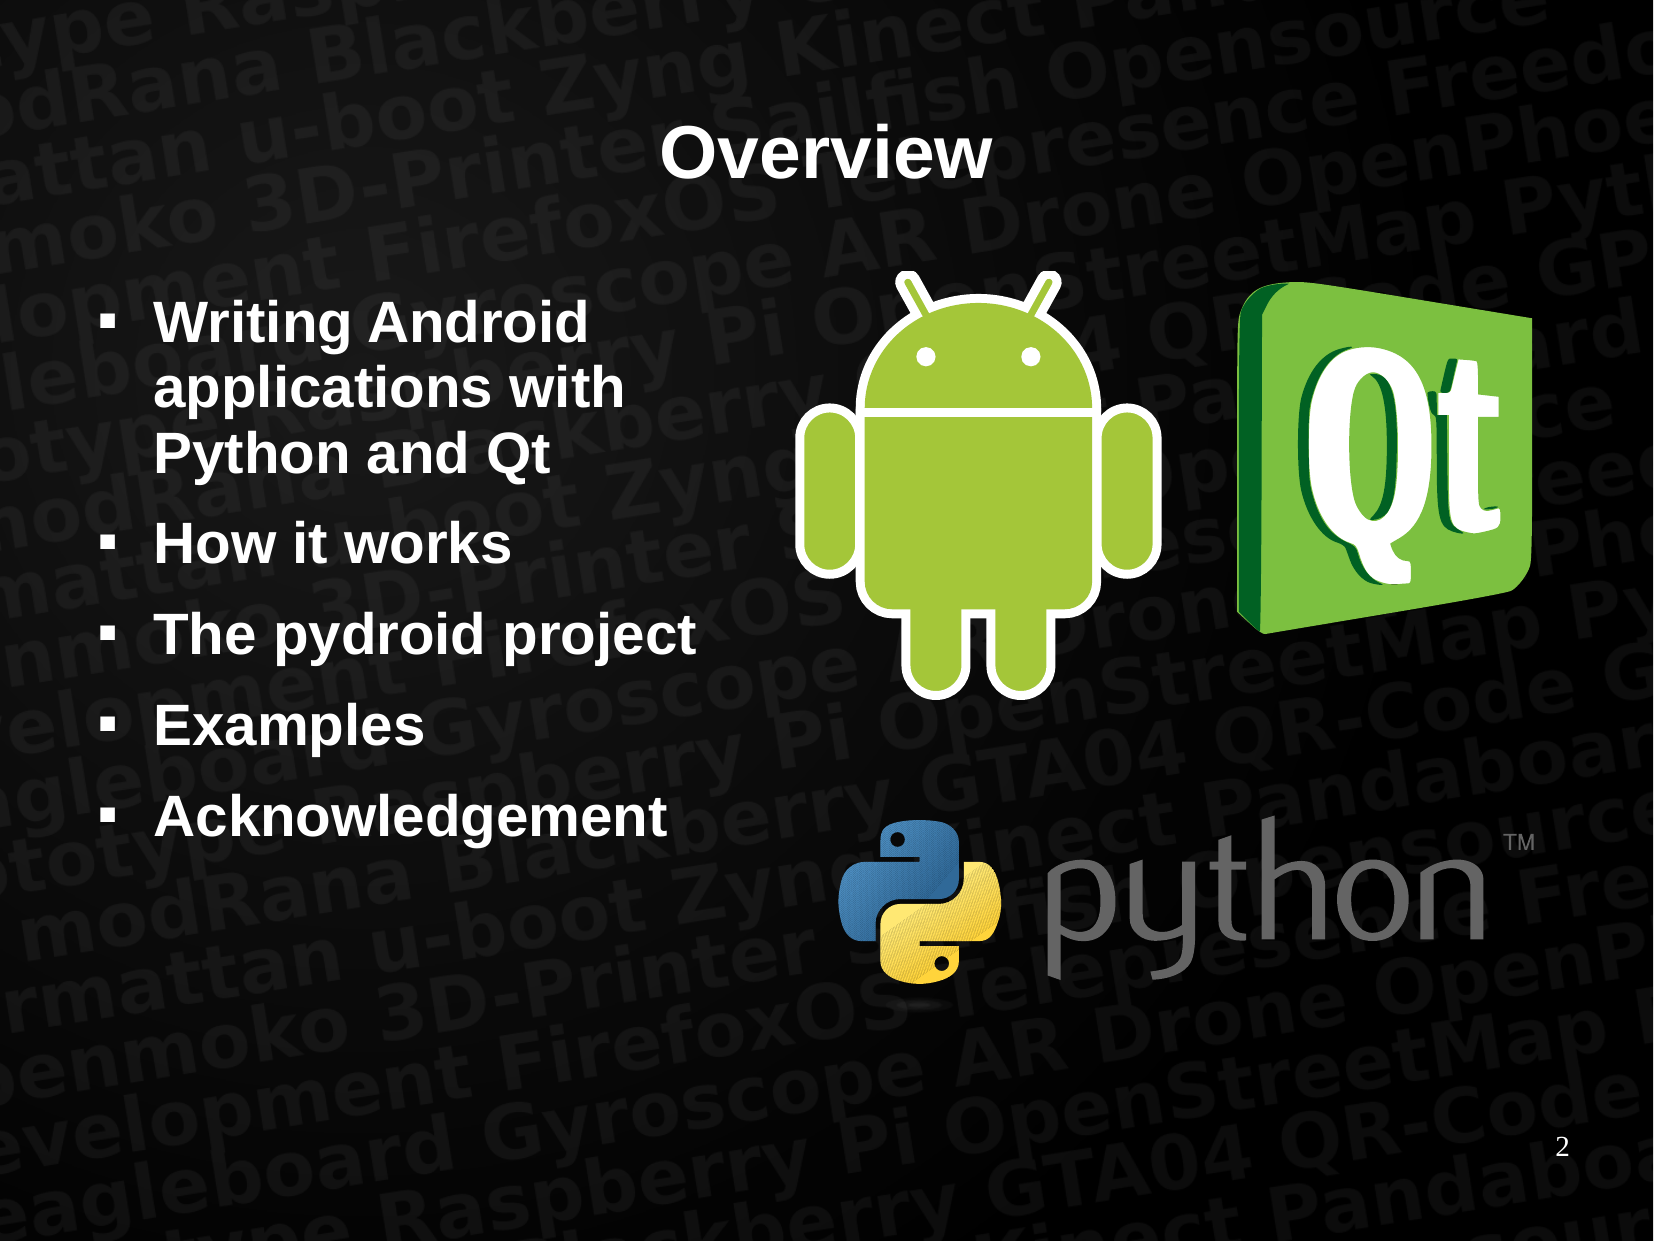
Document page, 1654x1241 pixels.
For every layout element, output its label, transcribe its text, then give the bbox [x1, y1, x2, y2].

picture [0, 0, 1654, 1241]
title Overview [82, 49, 1571, 257]
list Writing Android applications with Python and Qt How it works The pydroid project Examples Acknowledgement [82, 290, 793, 1010]
